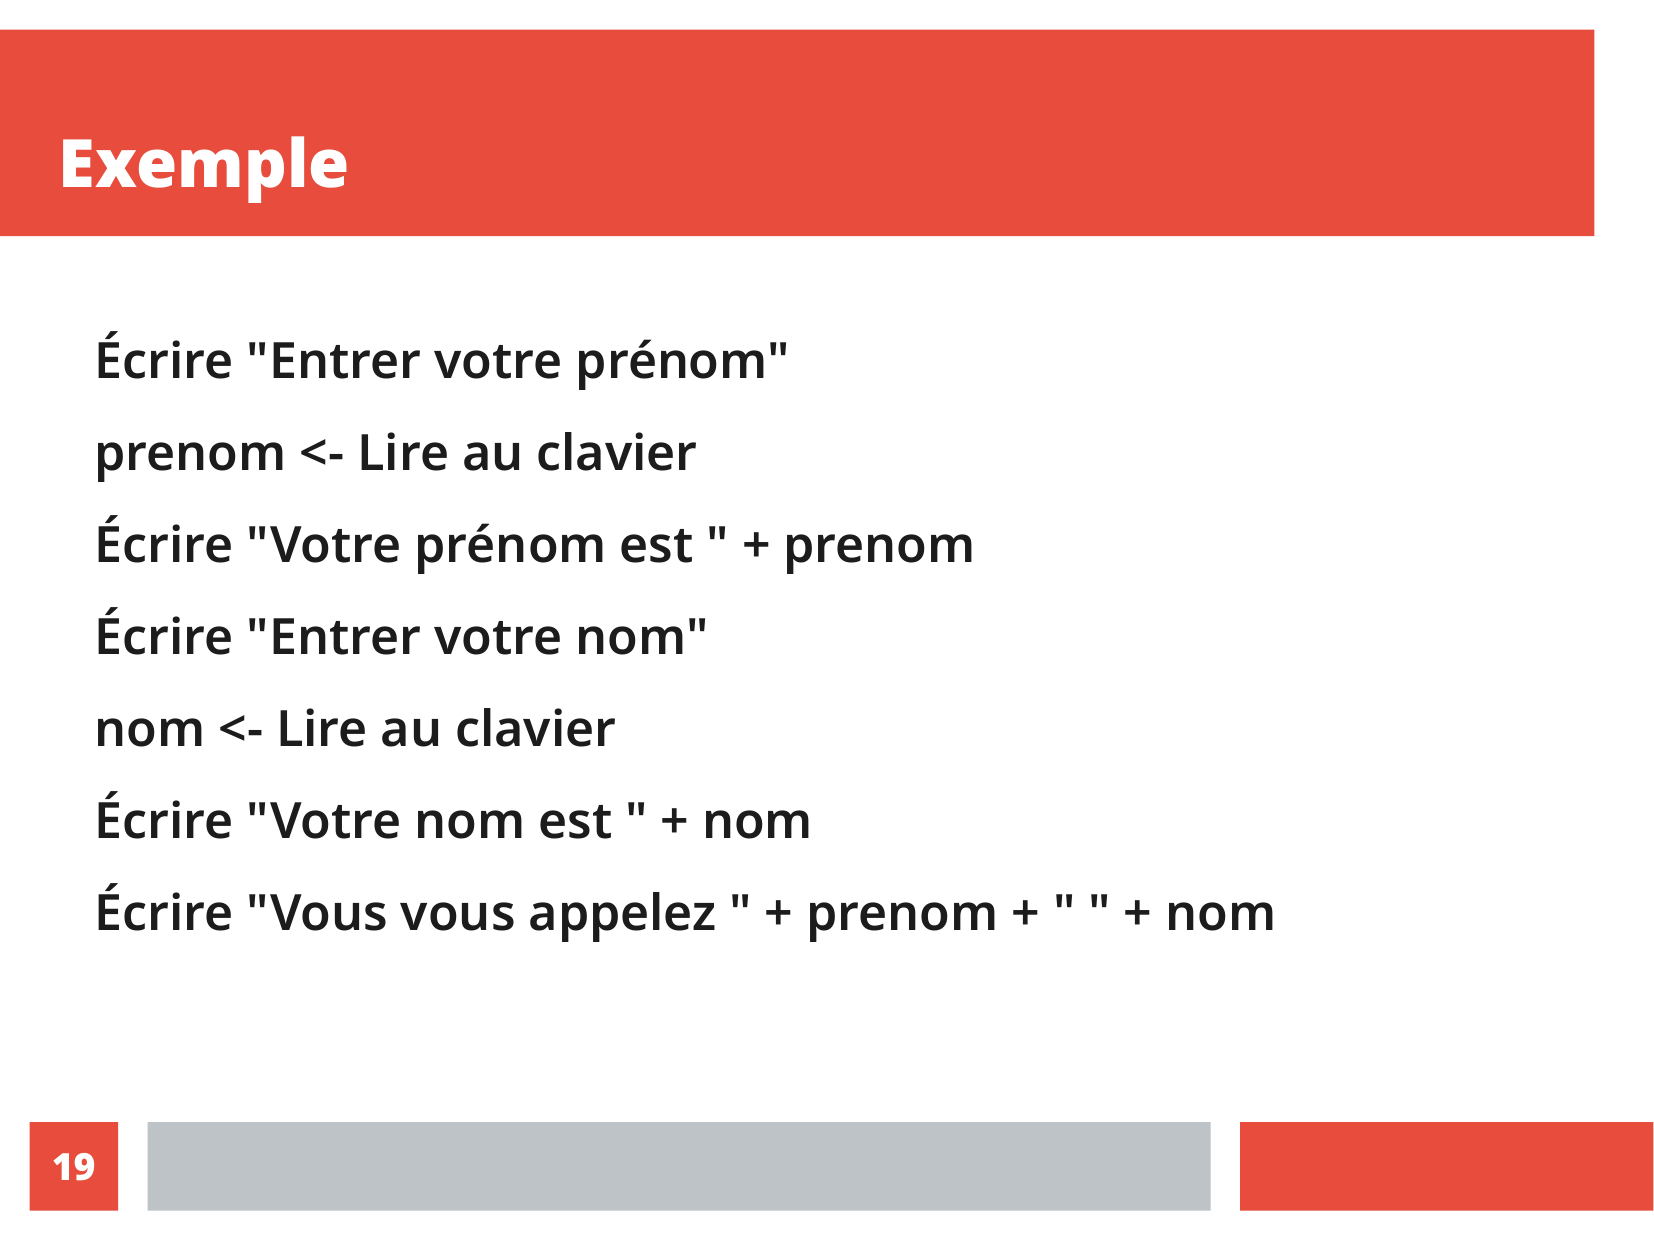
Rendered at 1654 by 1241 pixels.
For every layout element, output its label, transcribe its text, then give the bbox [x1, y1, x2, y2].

title Exemple [59, 59, 1595, 207]
list Écrire "Entrer votre prénom" prenom <- Lire au clavier Écrire "Votre prénom est " + prenom Écrire "Entrer votre nom" nom <- Lire au clavier Écrire "Votre nom est " + nom Écrire "Vous vous appelez " + prenom + " " + nom [59, 324, 1565, 1093]
